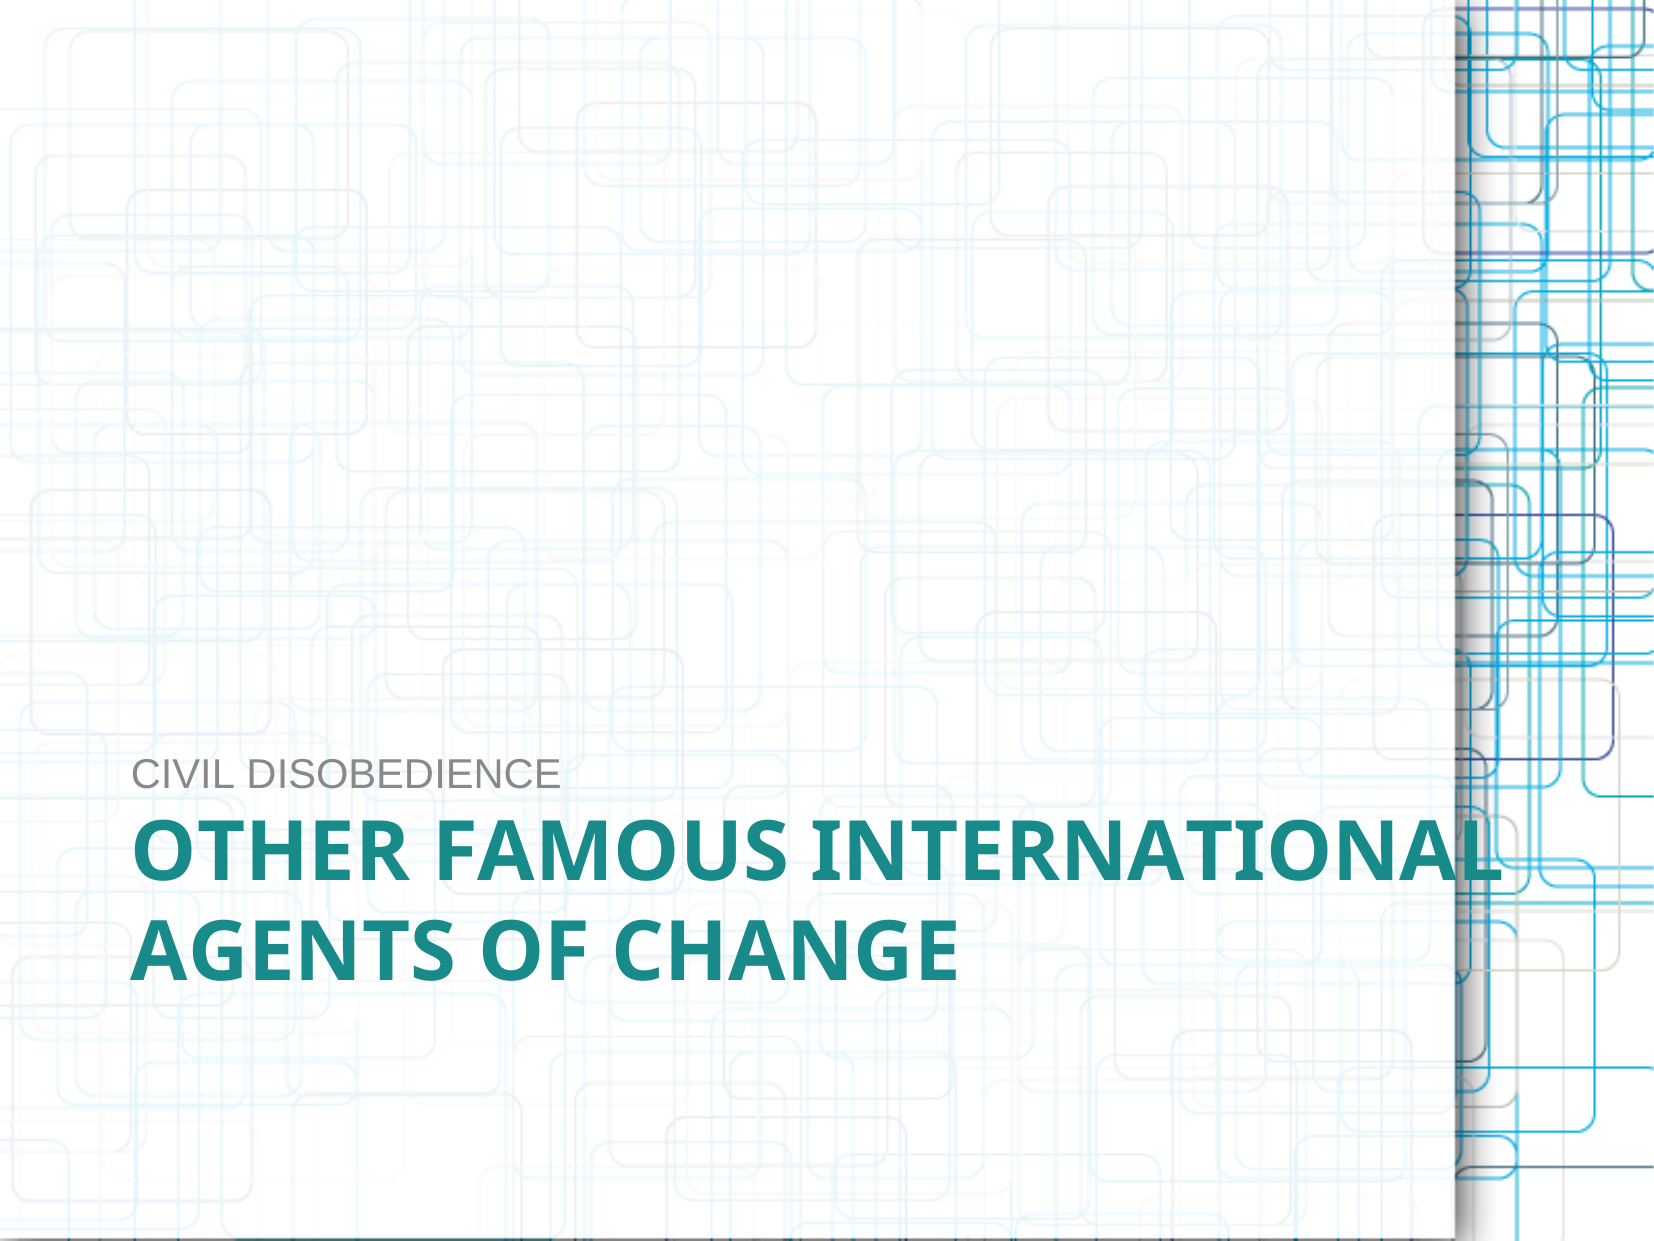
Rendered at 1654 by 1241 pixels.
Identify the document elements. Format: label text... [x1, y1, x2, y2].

list CIVIL DISOBEDIENCE [130, 525, 1537, 797]
title Other famous international agents of change [130, 797, 1537, 1044]
